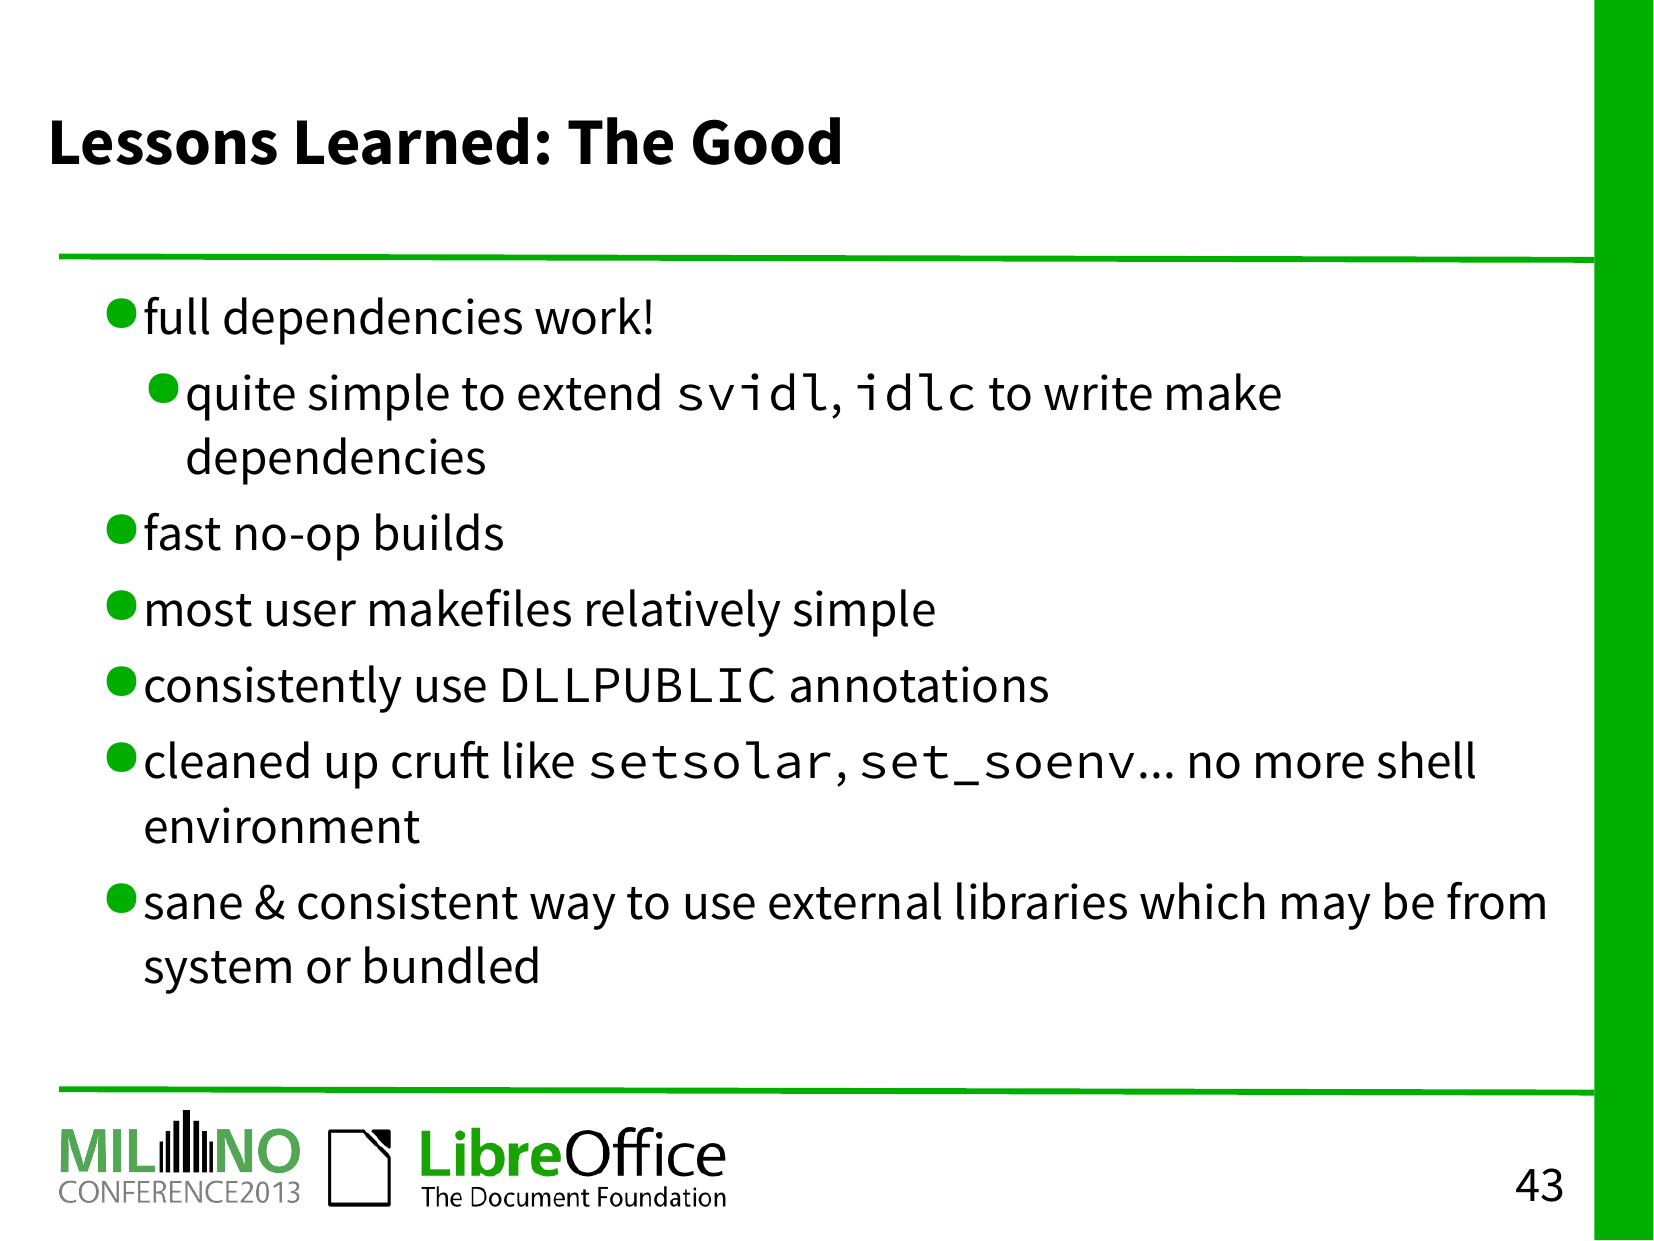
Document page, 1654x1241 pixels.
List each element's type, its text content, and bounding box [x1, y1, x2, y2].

title Lessons Learned: The Good [47, 66, 1583, 215]
list full dependencies work! quite simple to extend svidl, idlc to write make dependencies fast no-op builds most user makefiles relatively simple consistently use DLLPUBLIC annotations cleaned up cruft like setsolar, set_soenv... no more shell environment sane & consistent way to use external libraries which may be from system or bundled [59, 283, 1595, 1003]
picture [59, 1093, 756, 1241]
